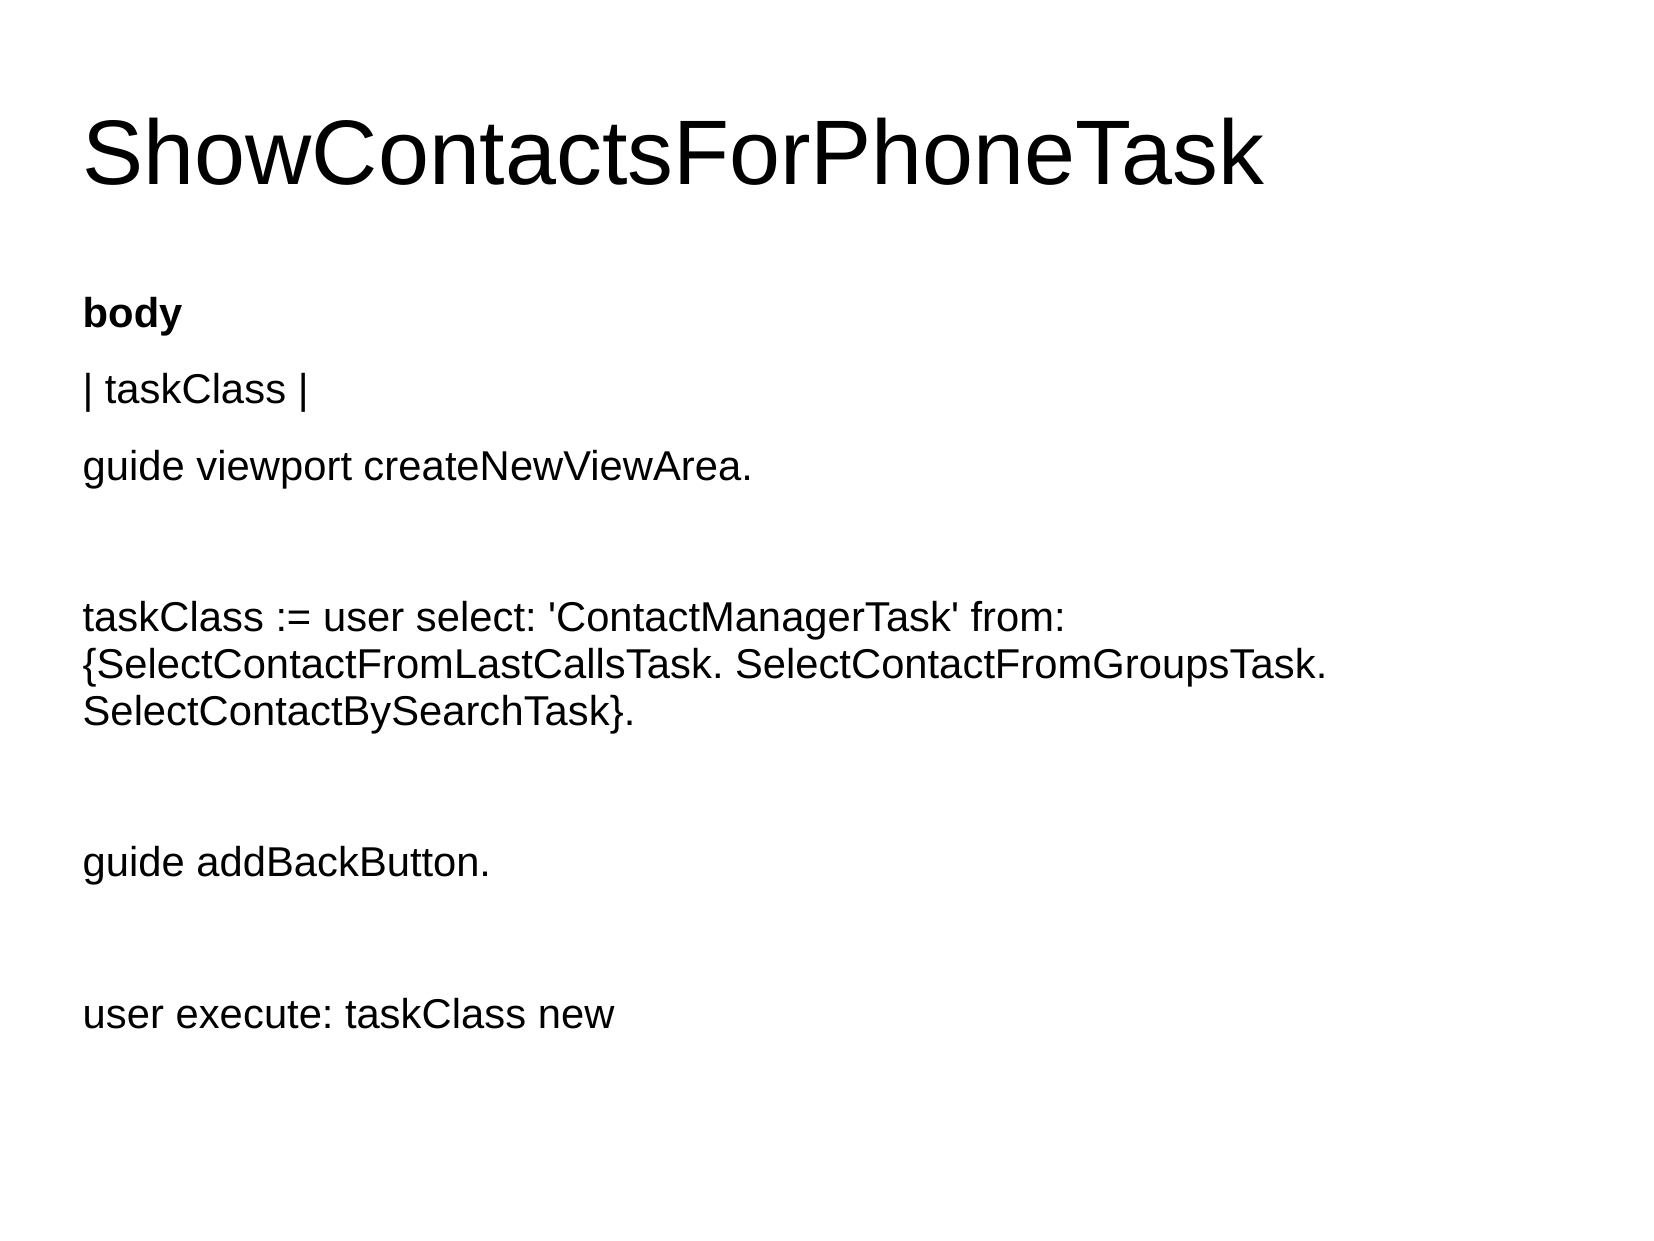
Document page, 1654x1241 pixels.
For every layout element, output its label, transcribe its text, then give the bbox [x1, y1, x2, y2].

list body | taskClass | guide viewport createNewViewArea. taskClass := user select: 'ContactManagerTask' from: {SelectContactFromLastCallsTask. SelectContactFromGroupsTask. SelectContactBySearchTask}. guide addBackButton. user execute: taskClass new [82, 290, 1571, 1118]
title ShowContactsForPhoneTask [82, 49, 1571, 257]
